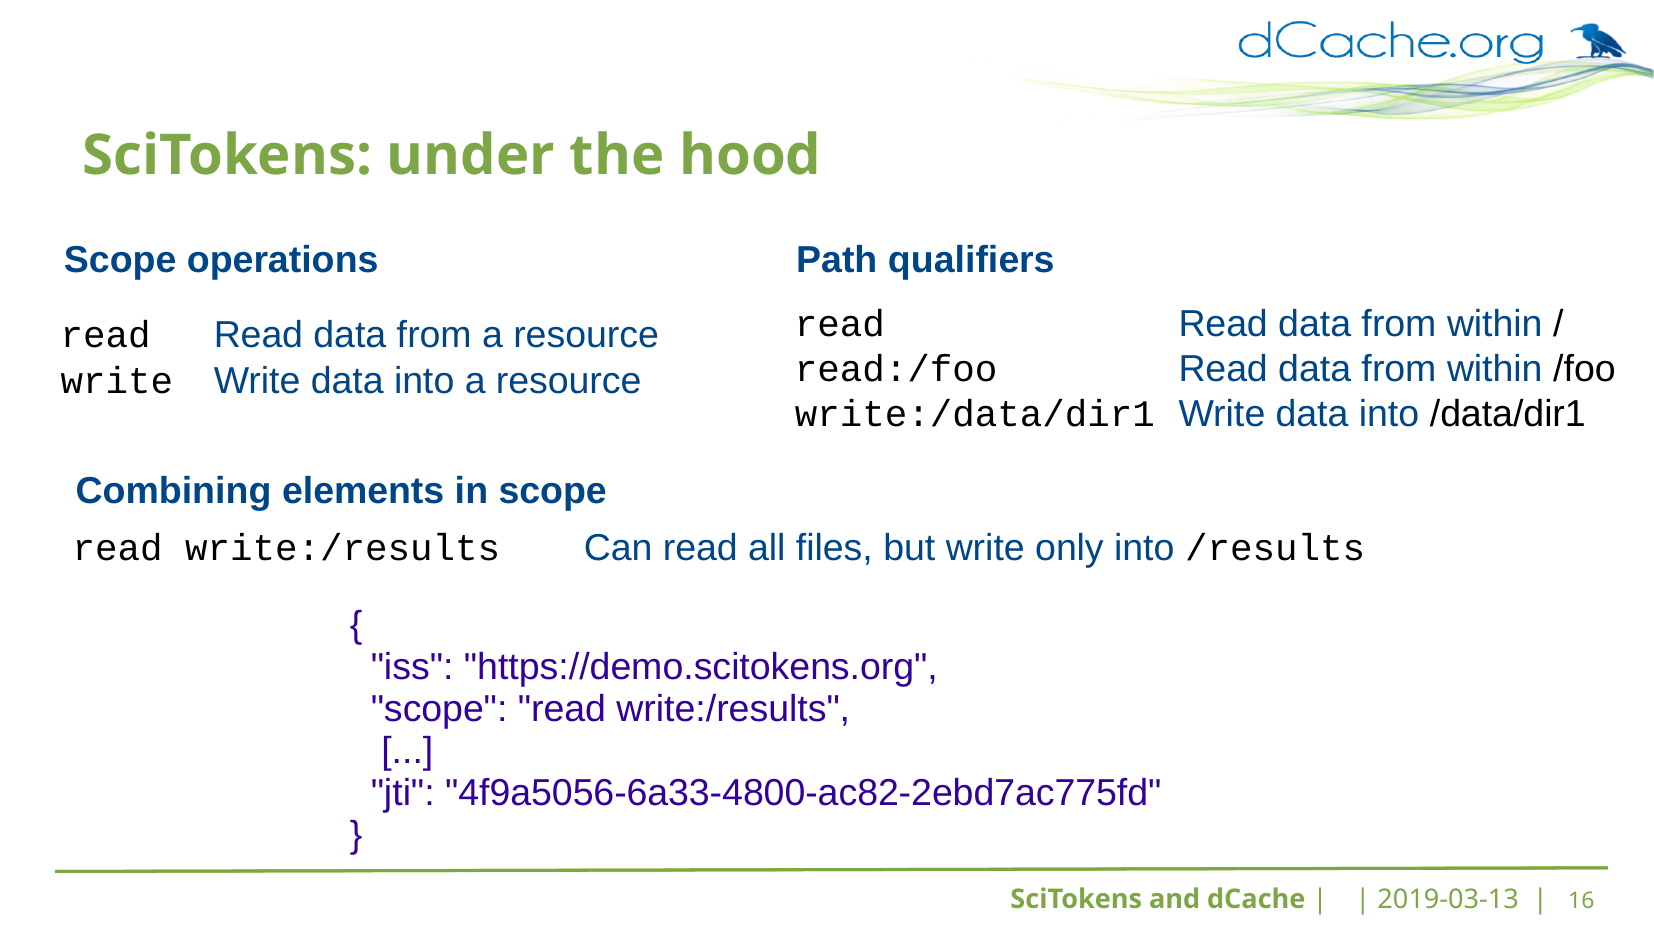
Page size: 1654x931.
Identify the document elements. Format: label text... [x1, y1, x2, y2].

text_box read Read data from within / read:/foo Read data from within /foo write:/data/dir1 Write data into /data/dir1 [780, 294, 1636, 572]
text_box read write:/results Can read all files, but write only into /results [57, 518, 1456, 639]
text_box Path qualifiers [781, 231, 1307, 289]
text_box Scope operations [49, 231, 575, 289]
text_box { "iss": "https://demo.scitokens.org", "scope": "read write:/results", [...] "jti": "4f9a5056-6a33-4800-ac82-2ebd7ac775fd" } [335, 595, 1177, 905]
text_box read Read data from a resource write Write data into a resource [45, 306, 736, 427]
title SciTokens: under the hood [82, 116, 1605, 189]
text_box Combining elements in scope [60, 461, 631, 561]
picture [956, 12, 1654, 127]
